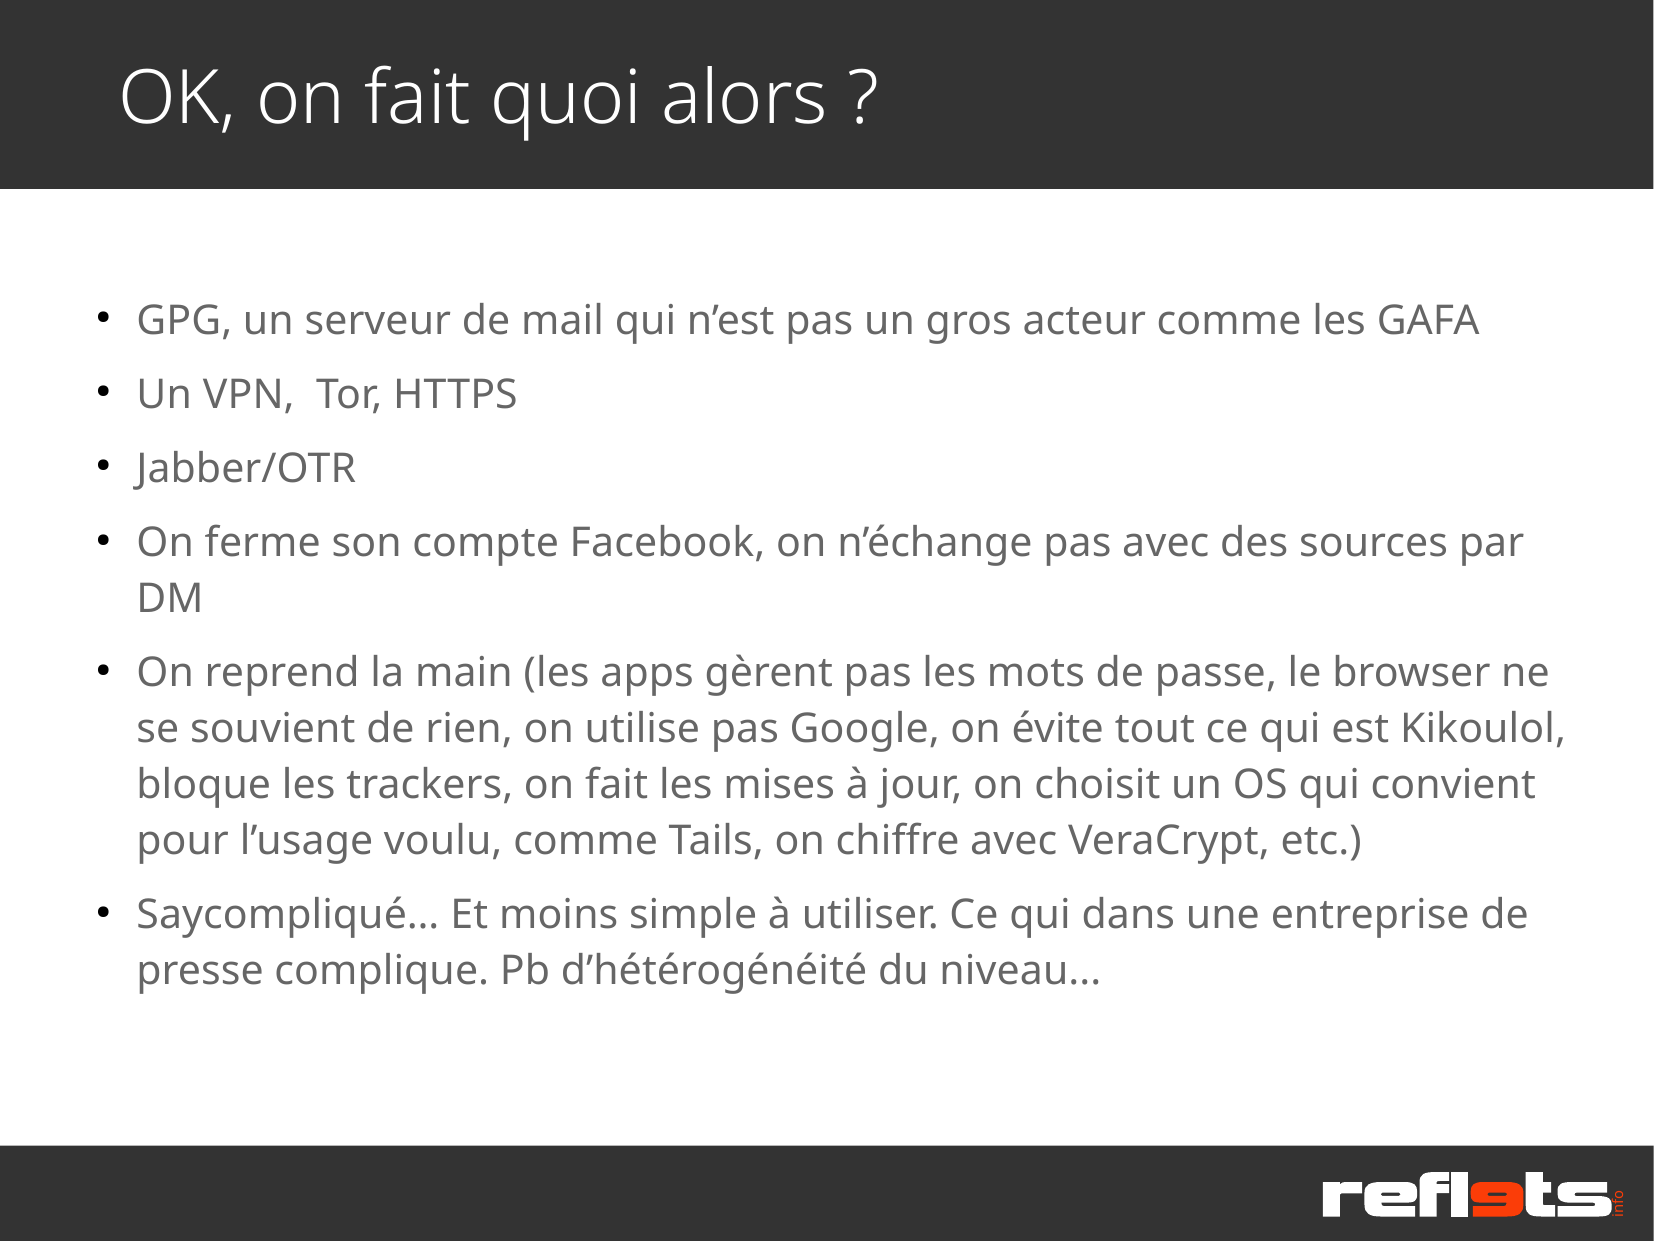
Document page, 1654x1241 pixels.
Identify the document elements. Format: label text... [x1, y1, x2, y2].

list GPG, un serveur de mail qui n’est pas un gros acteur comme les GAFA Un VPN, Tor, HTTPS Jabber/OTR On ferme son compte Facebook, on n’échange pas avec des sources par DM On reprend la main (les apps gèrent pas les mots de passe, le browser ne se souvient de rien, on utilise pas Google, on évite tout ce qui est Kikoulol, bloque les trackers, on fait les mises à jour, on choisit un OS qui convient pour l’usage voulu, comme Tails, on chiffre avec VeraCrypt, etc.) Saycompliqué… Et moins simple à utiliser. Ce qui dans une entreprise de presse complique. Pb d’hétérogénéité du niveau... [82, 290, 1571, 1010]
title OK, on fait quoi alors ? [0, 0, 1654, 189]
